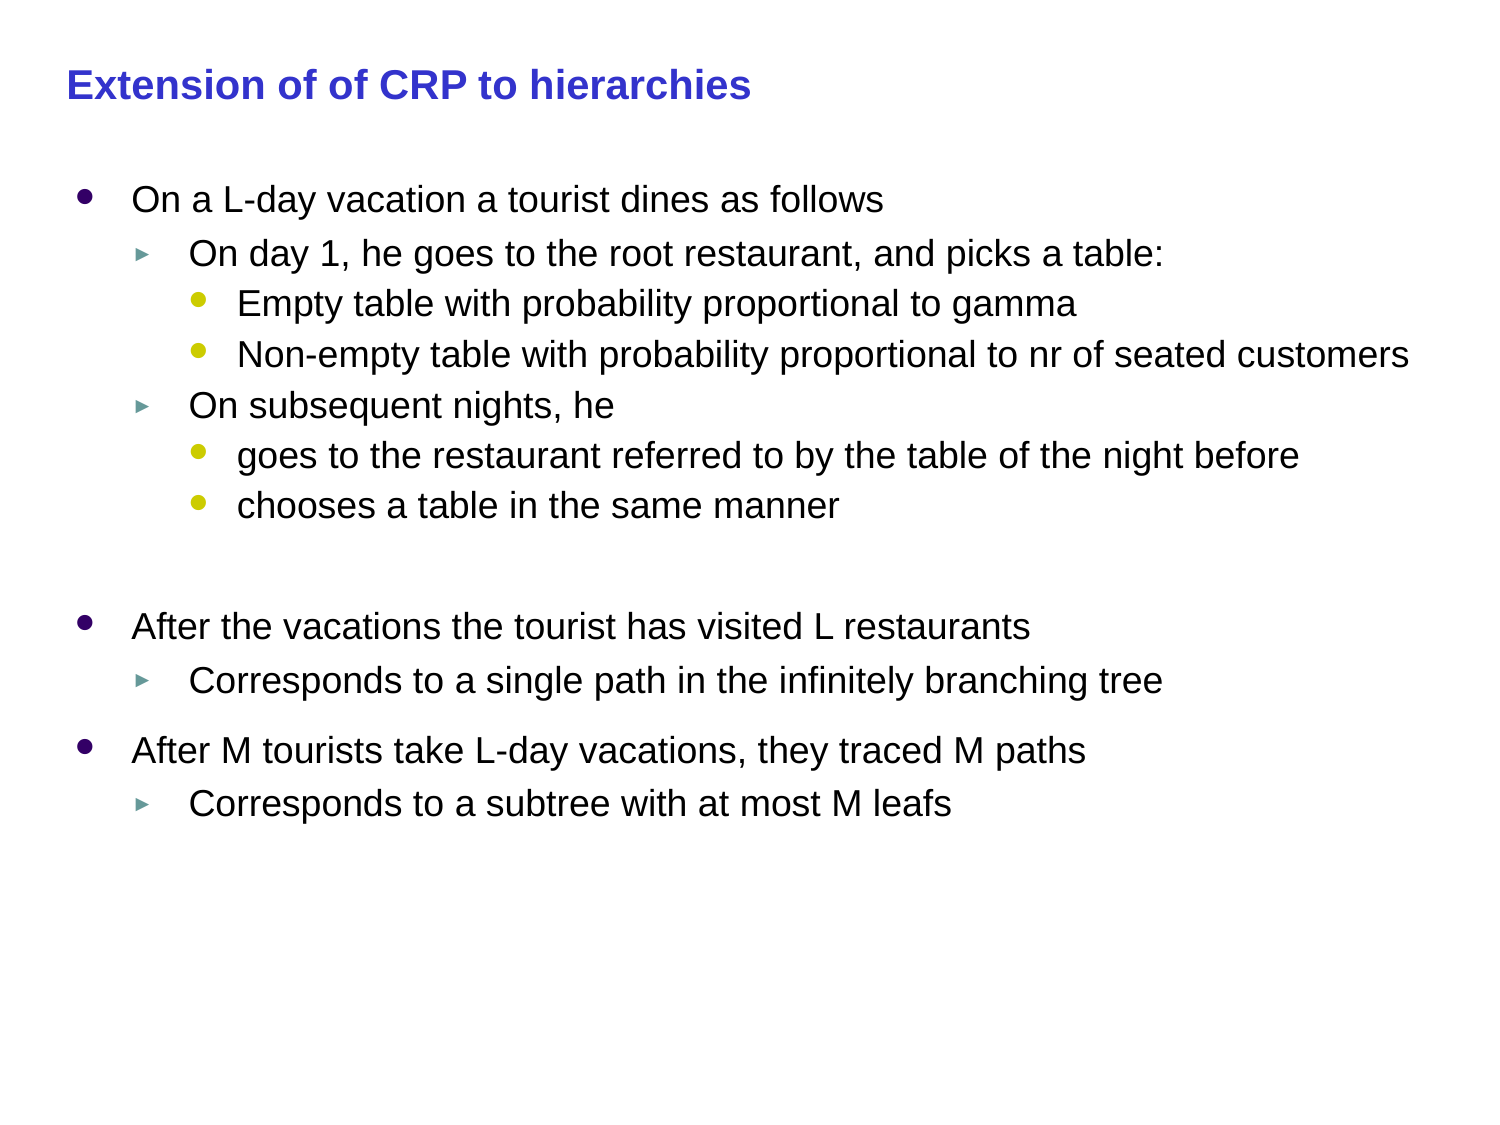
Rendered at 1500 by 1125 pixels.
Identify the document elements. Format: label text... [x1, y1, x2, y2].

title Extension of of CRP to hierarchies [51, 46, 1459, 123]
list On a L-day vacation a tourist dines as follows On day 1, he goes to the root restaurant, and picks a table: Empty table with probability proportional to gamma Non-empty table with probability proportional to nr of seated customers On subsequent nights, he goes to the restaurant referred to by the table of the night before chooses a table in the same manner After the vacations the tourist has visited L restaurants Corresponds to a single path in the infinitely branching tree After M tourists take L-day vacations, they traced M paths Corresponds to a subtree with at most M leafs [75, 178, 1425, 1122]
